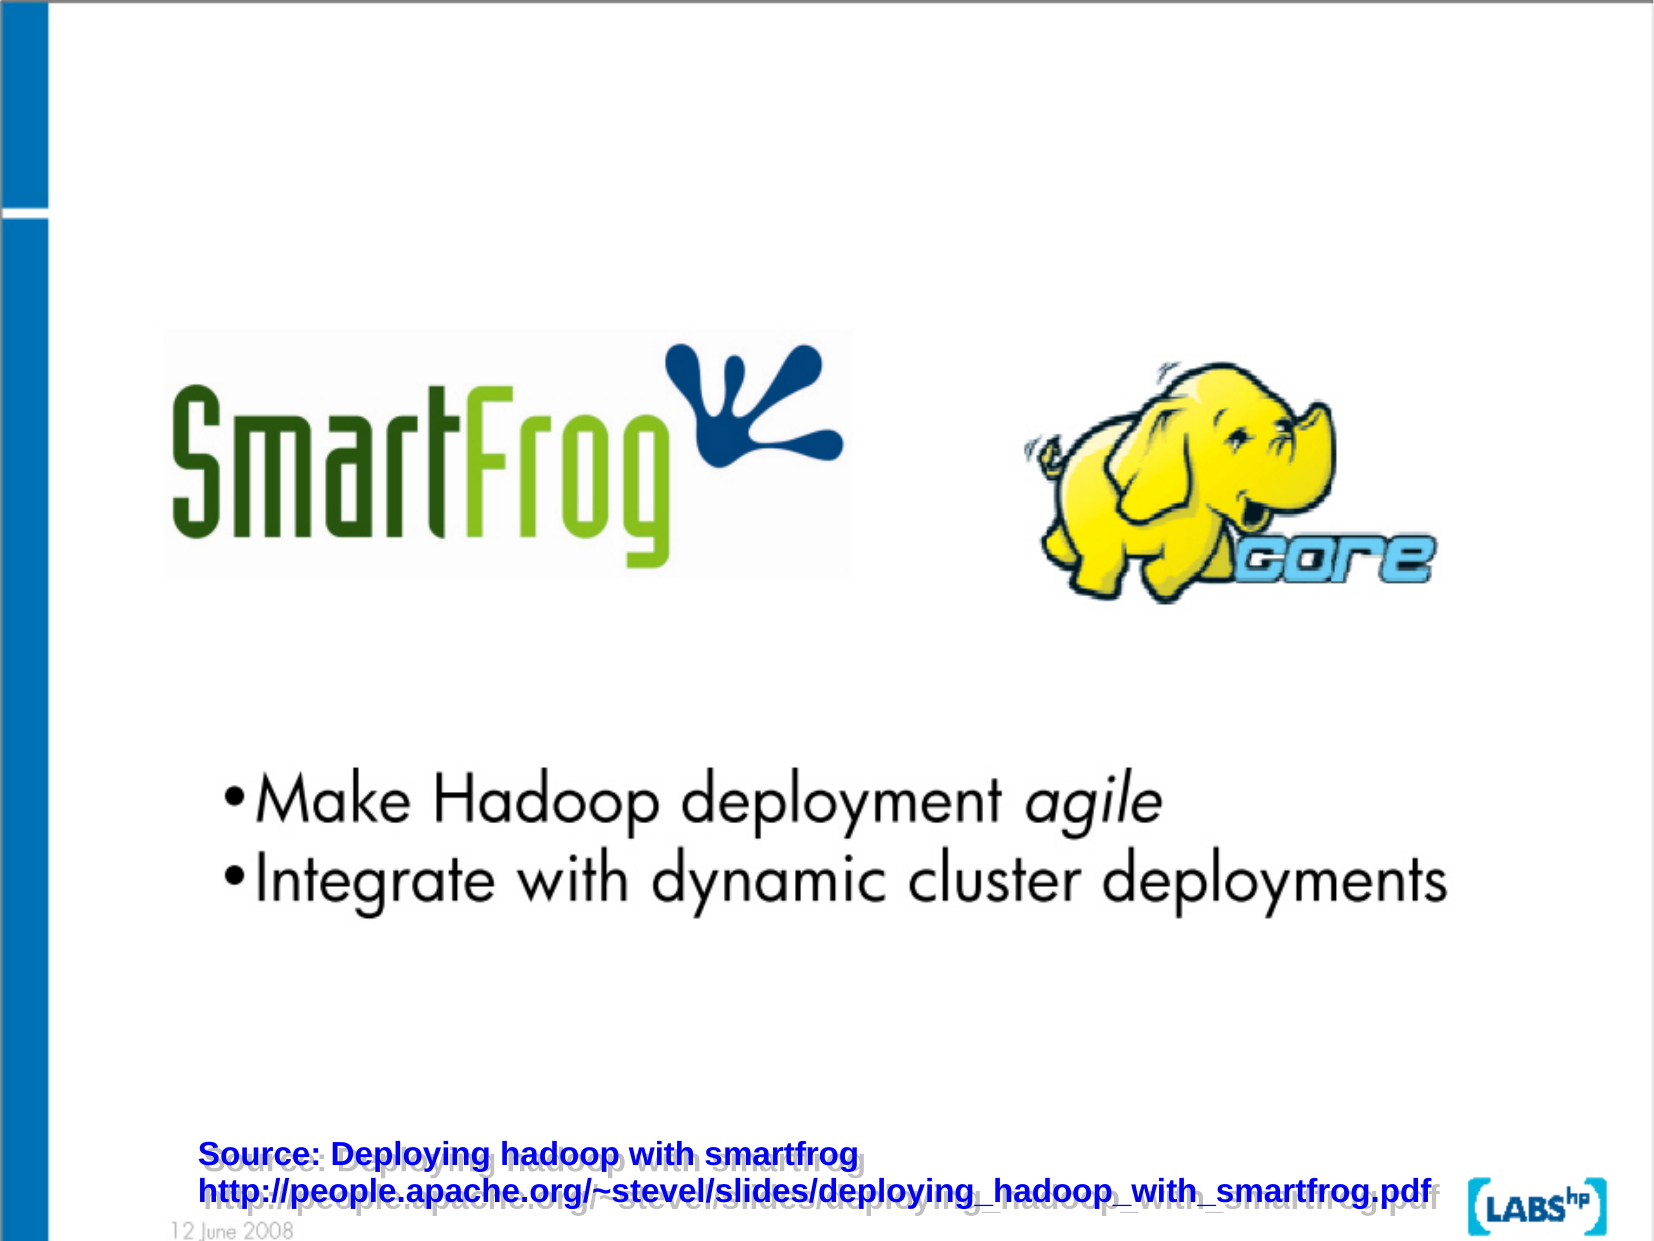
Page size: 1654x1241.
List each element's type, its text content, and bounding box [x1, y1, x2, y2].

picture [0, 0, 1654, 1241]
text_box Source: Deploying hadoop with smartfrog http://people.apache.org/~stevel/slides/deploying_hadoop_with_smartfrog.pdf [183, 1127, 1512, 1220]
